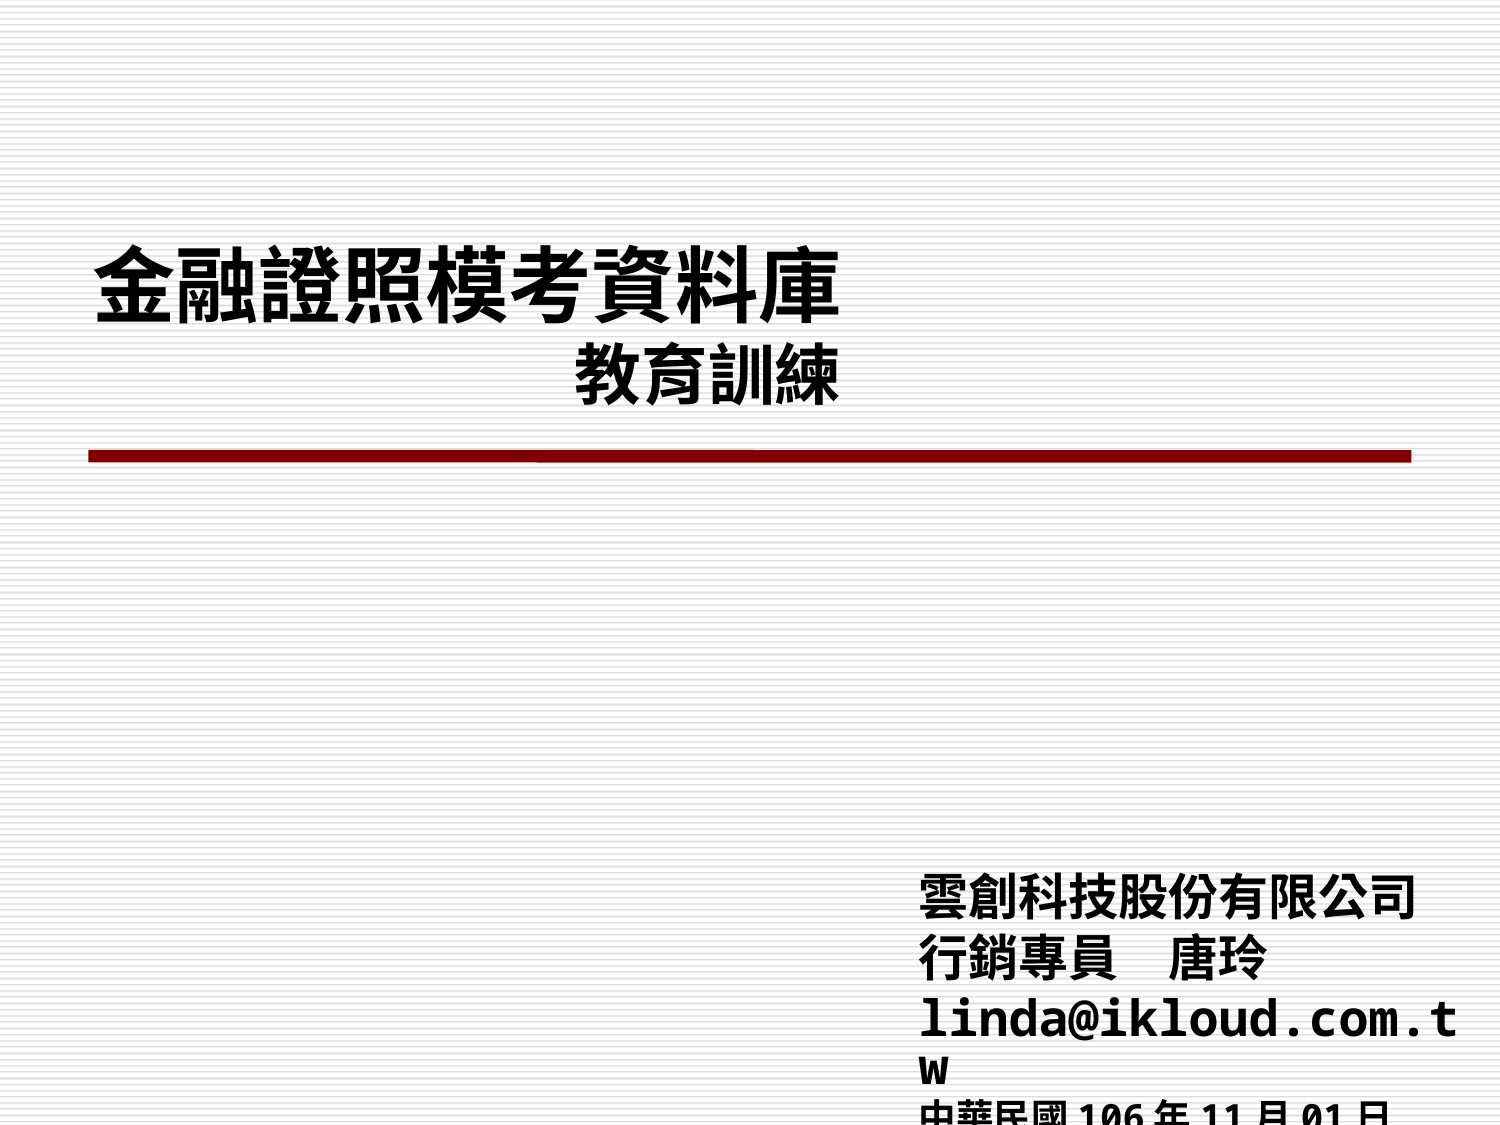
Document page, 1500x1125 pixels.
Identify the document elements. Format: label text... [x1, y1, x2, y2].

subtitle 雲創科技股份有限公司 行銷專員 唐玲 linda@ikloud.com.tw 中華民國106年11月01日 [903, 869, 1483, 1106]
title 金融證照模考資料庫 教育訓練 [77, 160, 1400, 421]
